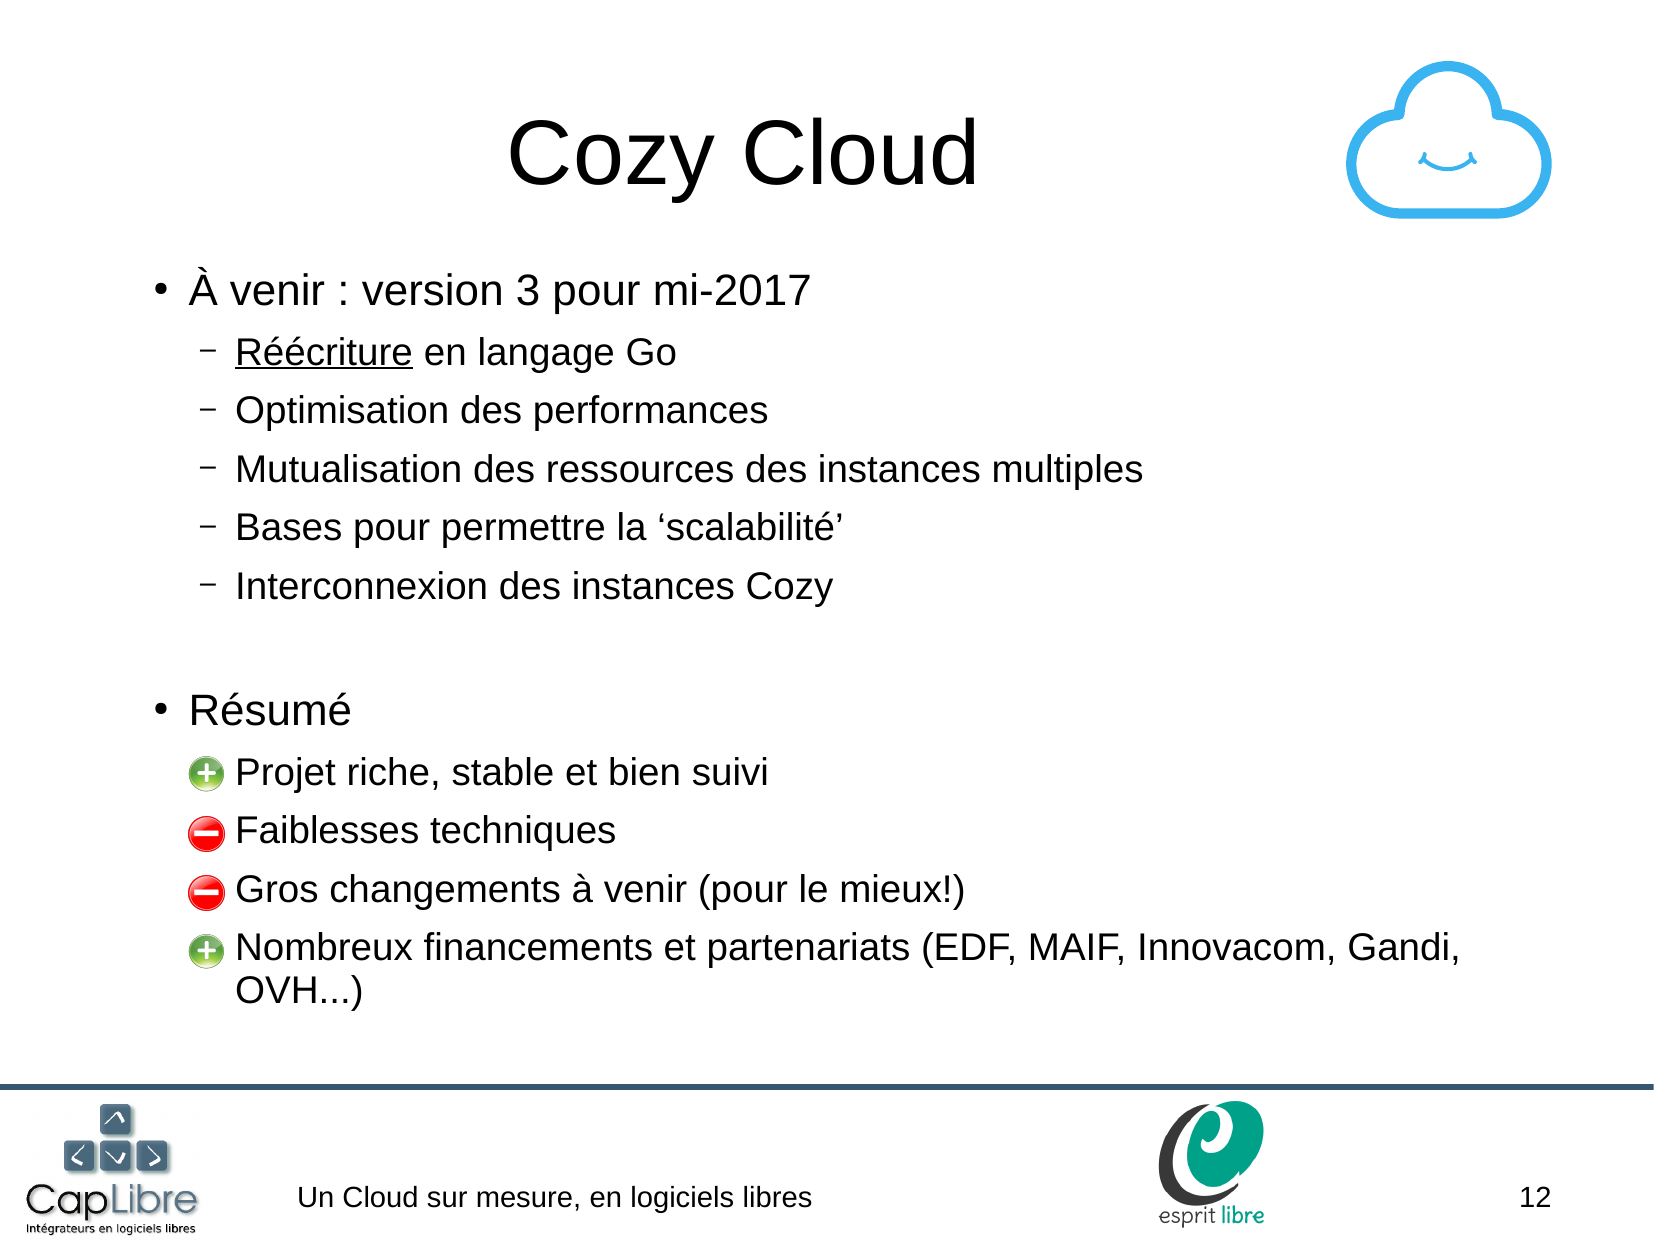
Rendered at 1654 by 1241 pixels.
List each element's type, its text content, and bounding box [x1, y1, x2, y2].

picture [188, 755, 225, 792]
picture [188, 875, 225, 911]
title Cozy Cloud [0, 49, 1489, 257]
picture [11, 1098, 210, 1239]
list À venir : version 3 pour mi-2017 Réécriture en langage Go Optimisation des performances Mutualisation des ressources des instances multiples Bases pour permettre la ‘scalabilité’ Interconnexion des instances Cozy Résumé Projet riche, stable et bien suivi Faiblesses techniques Gros changements à venir (pour le mieux!) Nombreux financements et partenariats (EDF, MAIF, Innovacom, Gandi, OVH...) [141, 265, 1571, 1016]
picture [1344, 39, 1554, 249]
picture [188, 933, 225, 969]
picture [188, 816, 225, 852]
picture [1145, 1098, 1276, 1229]
